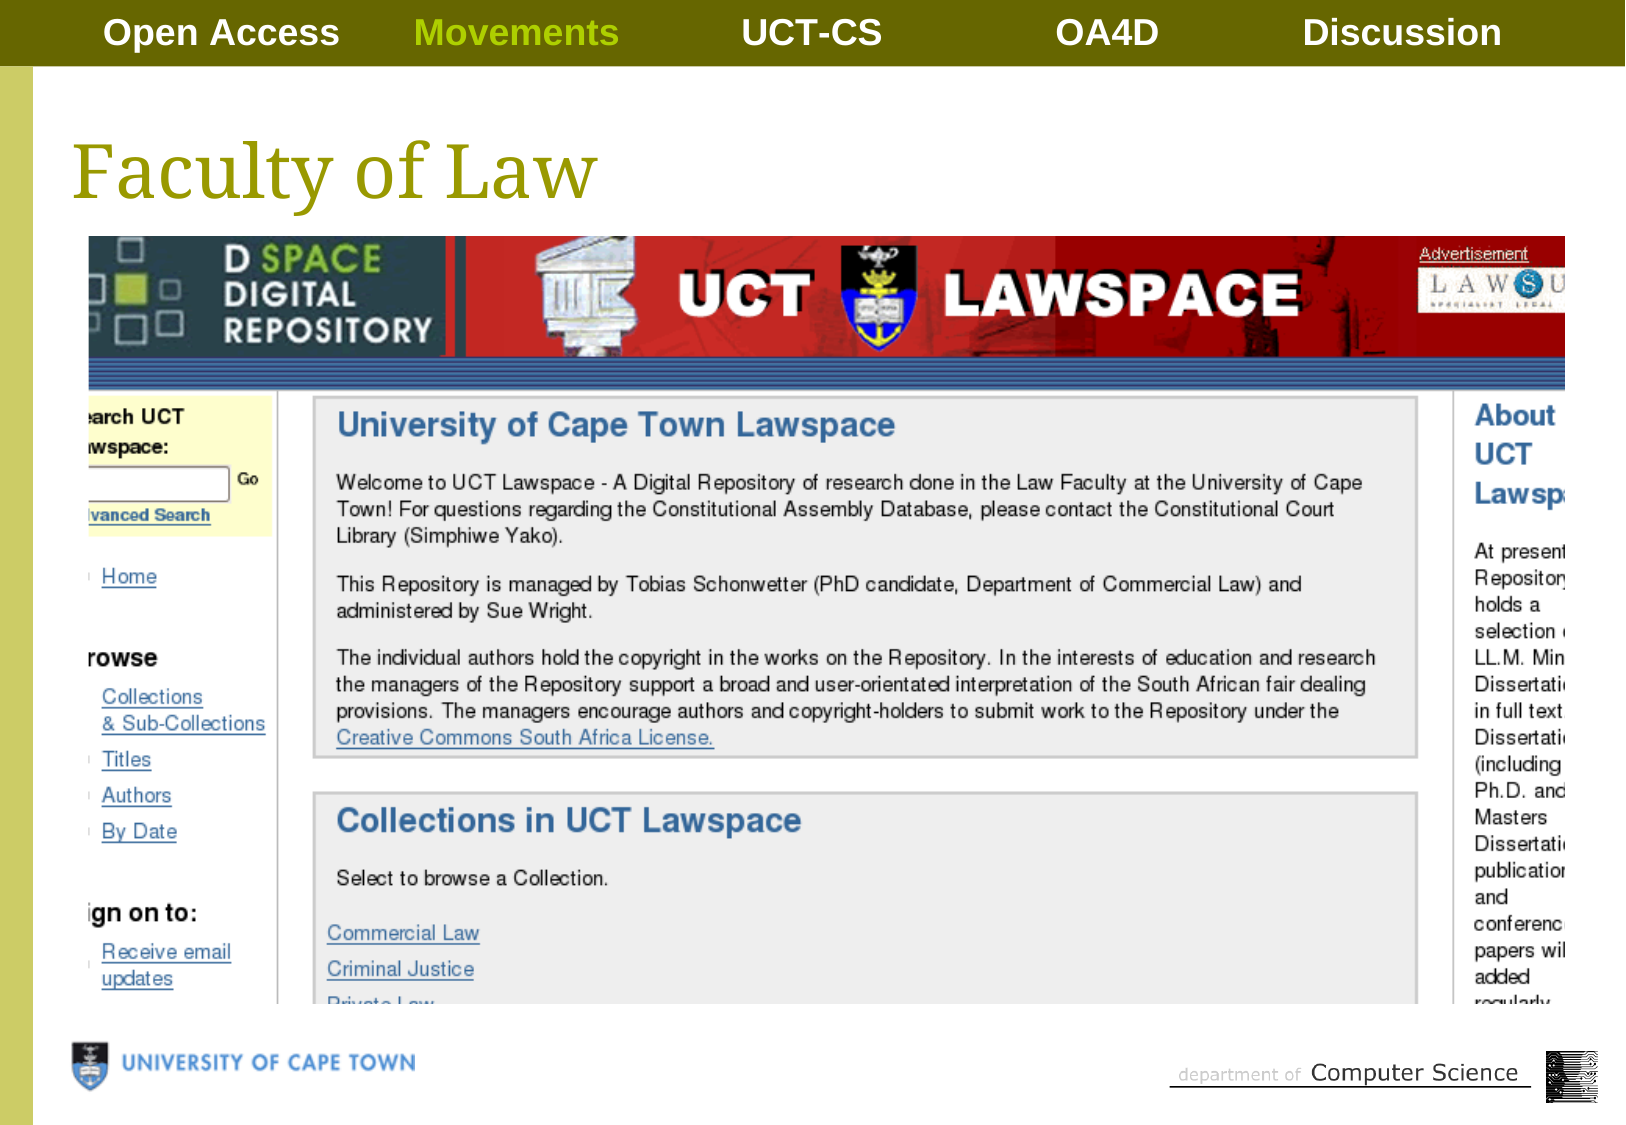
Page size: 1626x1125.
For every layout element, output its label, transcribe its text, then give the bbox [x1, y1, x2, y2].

text_box Open Access Movements UCT-CS OA4D Discussion [29, 0, 1595, 60]
picture [61, 1024, 415, 1103]
title Faculty of Law [56, 86, 1543, 229]
picture [1169, 1043, 1532, 1091]
picture [88, 236, 1565, 1004]
picture [1546, 1051, 1598, 1103]
